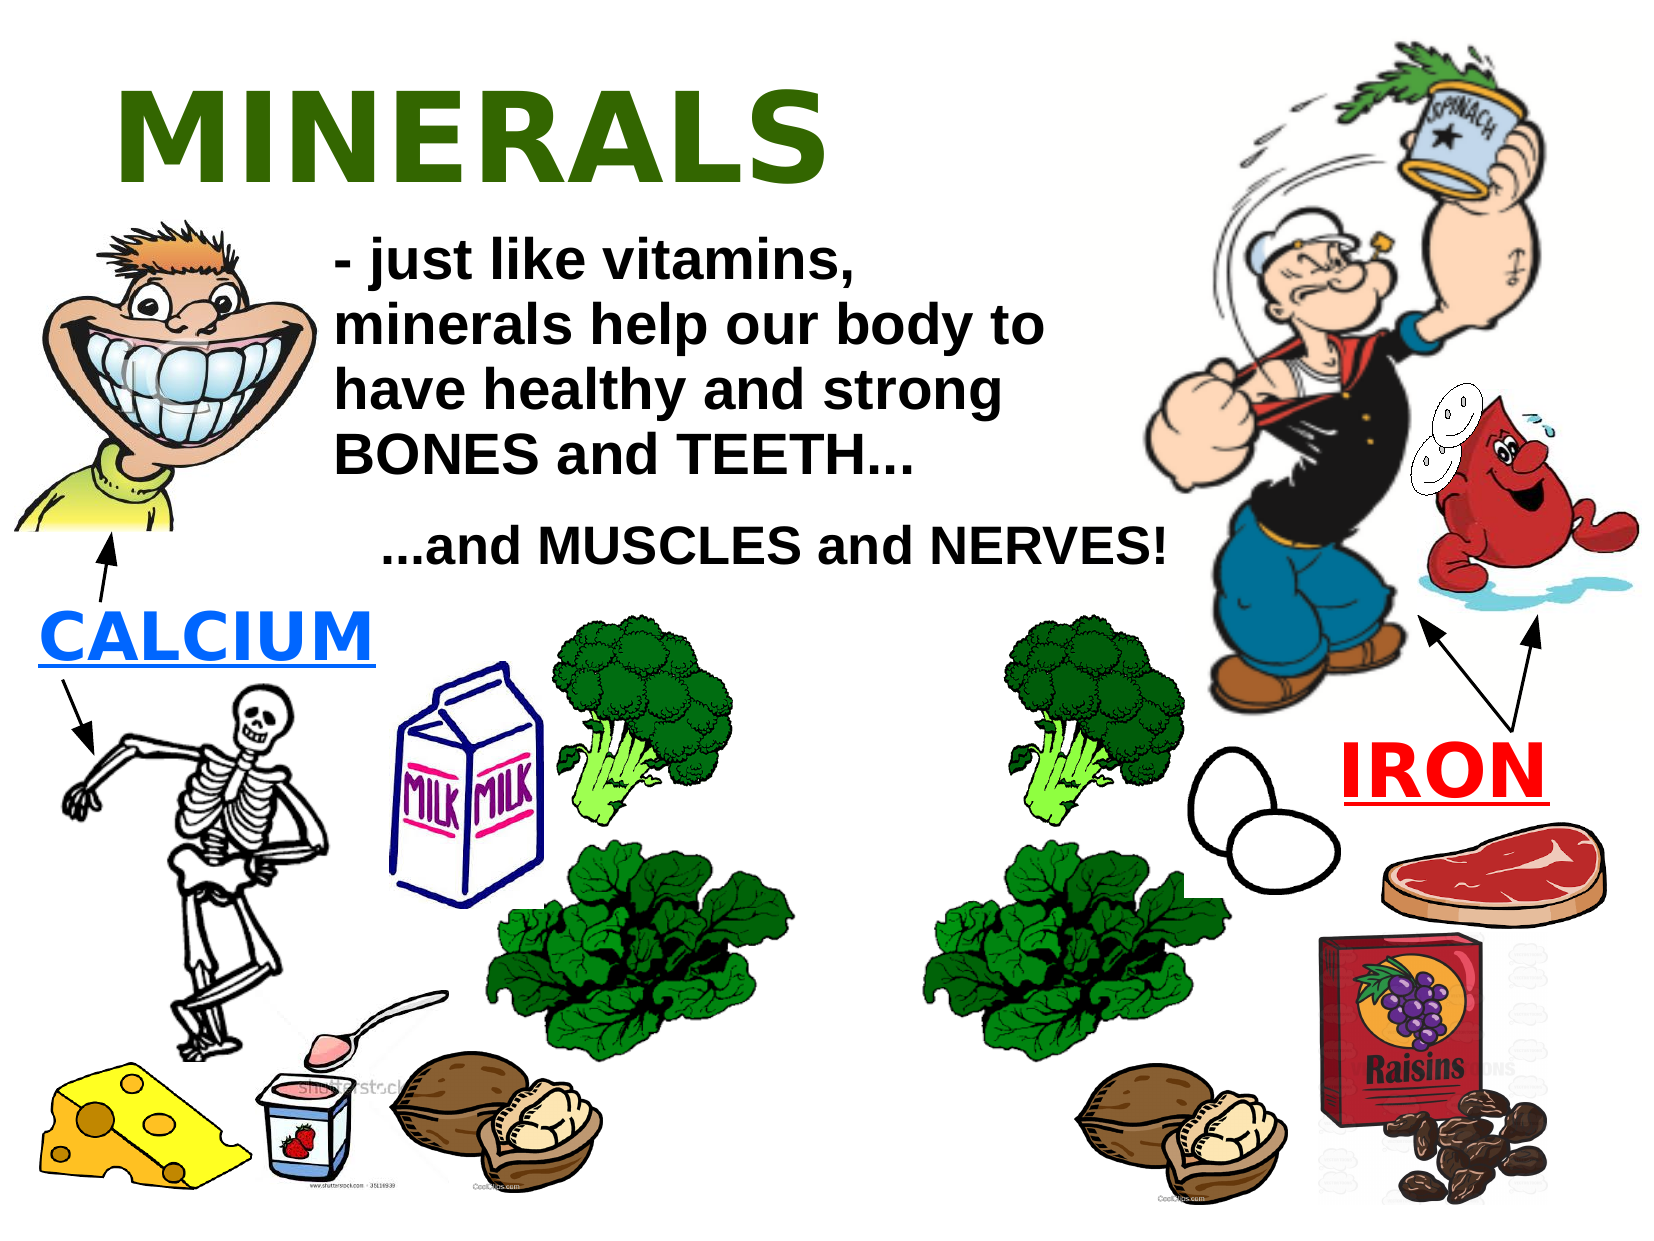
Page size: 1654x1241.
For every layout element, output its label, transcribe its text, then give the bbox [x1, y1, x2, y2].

text_box CALCIUM [23, 590, 402, 695]
picture [39, 661, 796, 1193]
picture [1381, 822, 1607, 929]
text_box - just like vitamins, minerals help our body to have healthy and strong BONES and TEETH... [319, 219, 1060, 496]
text_box ...and MUSCLES and NERVES! [366, 507, 1205, 603]
picture [921, 19, 1642, 1205]
picture [551, 614, 733, 827]
text_box IRON [1322, 720, 1571, 823]
text_box MINERALS [0, 59, 945, 220]
picture [14, 219, 319, 532]
picture [1318, 932, 1548, 1205]
text_box [1410, 383, 1483, 496]
